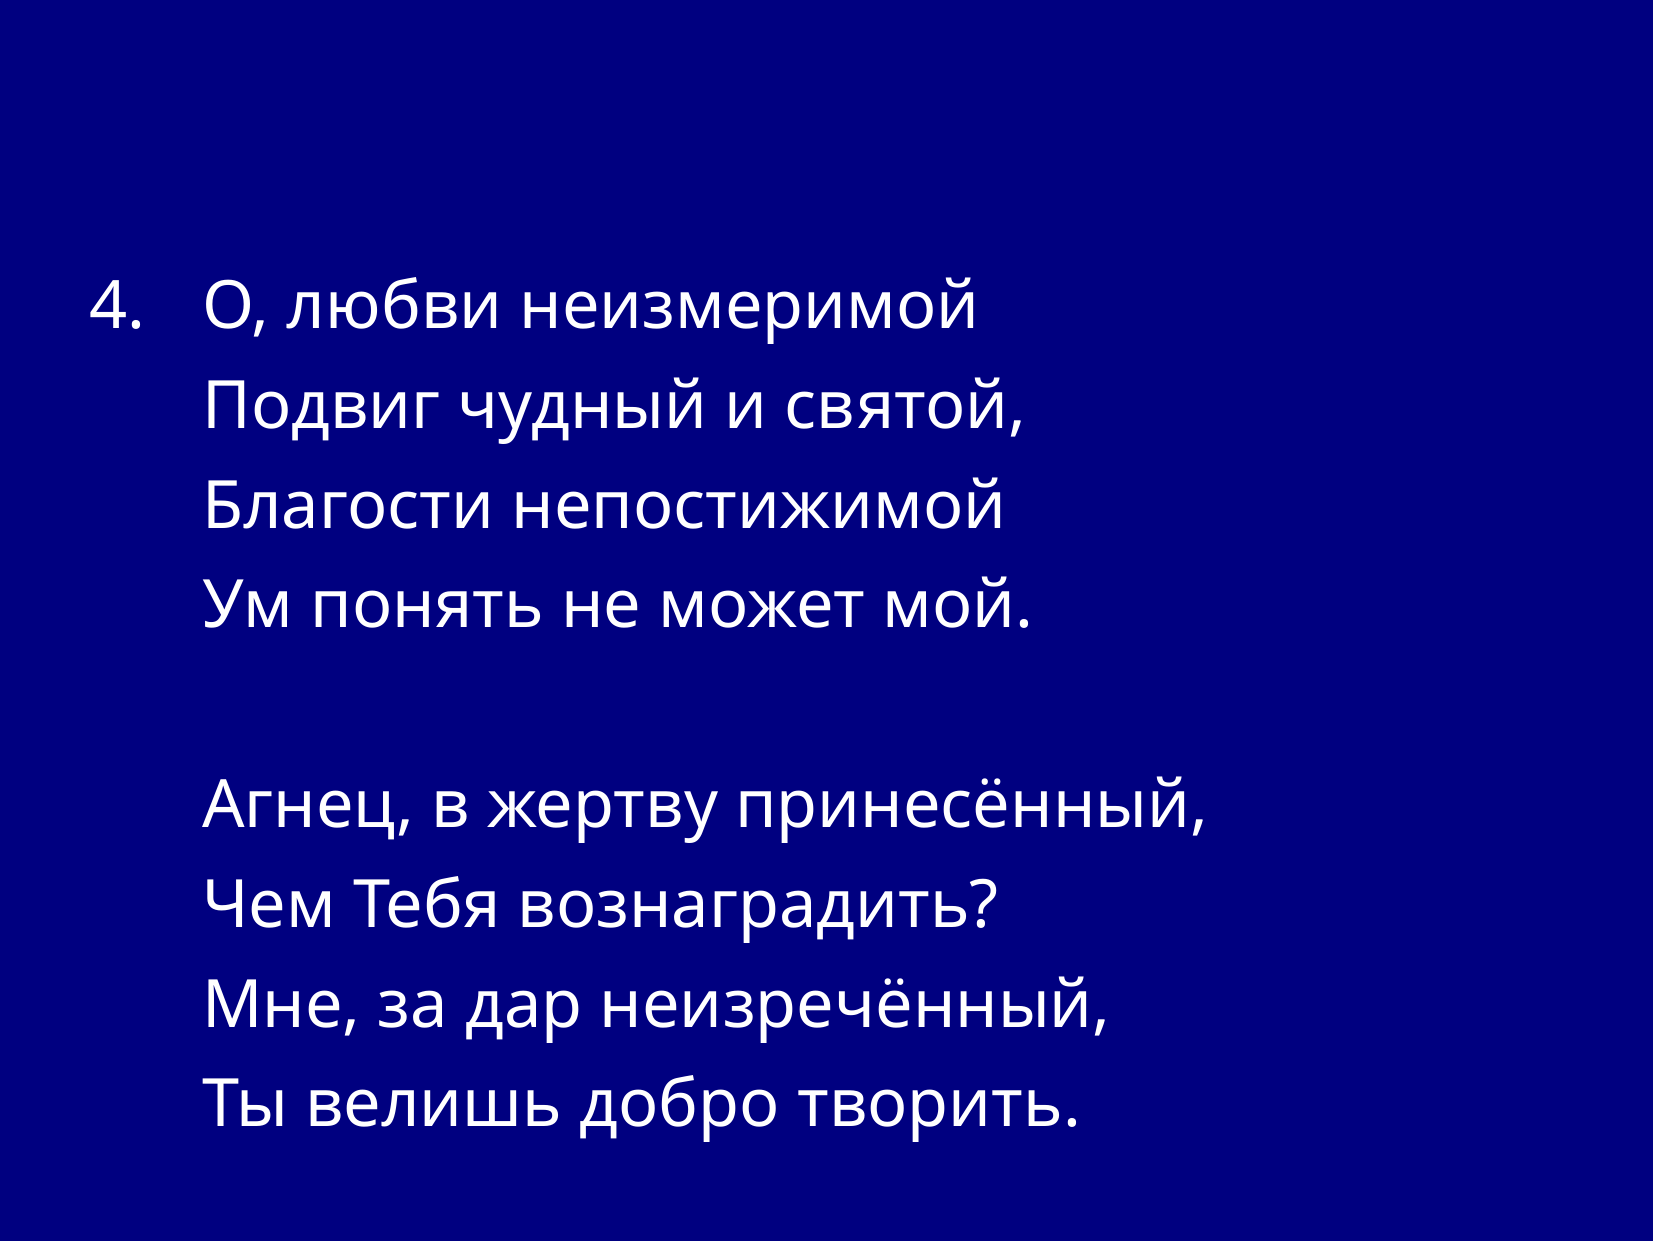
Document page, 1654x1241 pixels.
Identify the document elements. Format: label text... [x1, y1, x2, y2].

text_box 4. О, любви неизмеримой Подвиг чудный и святой, Благости непостижимой Ум понять не может мой. Агнец, в жертву принесённый, Чем Тебя вознаградить? Мне, за дар неизречённый, Ты велишь добро творить. [75, 150, 1576, 1163]
